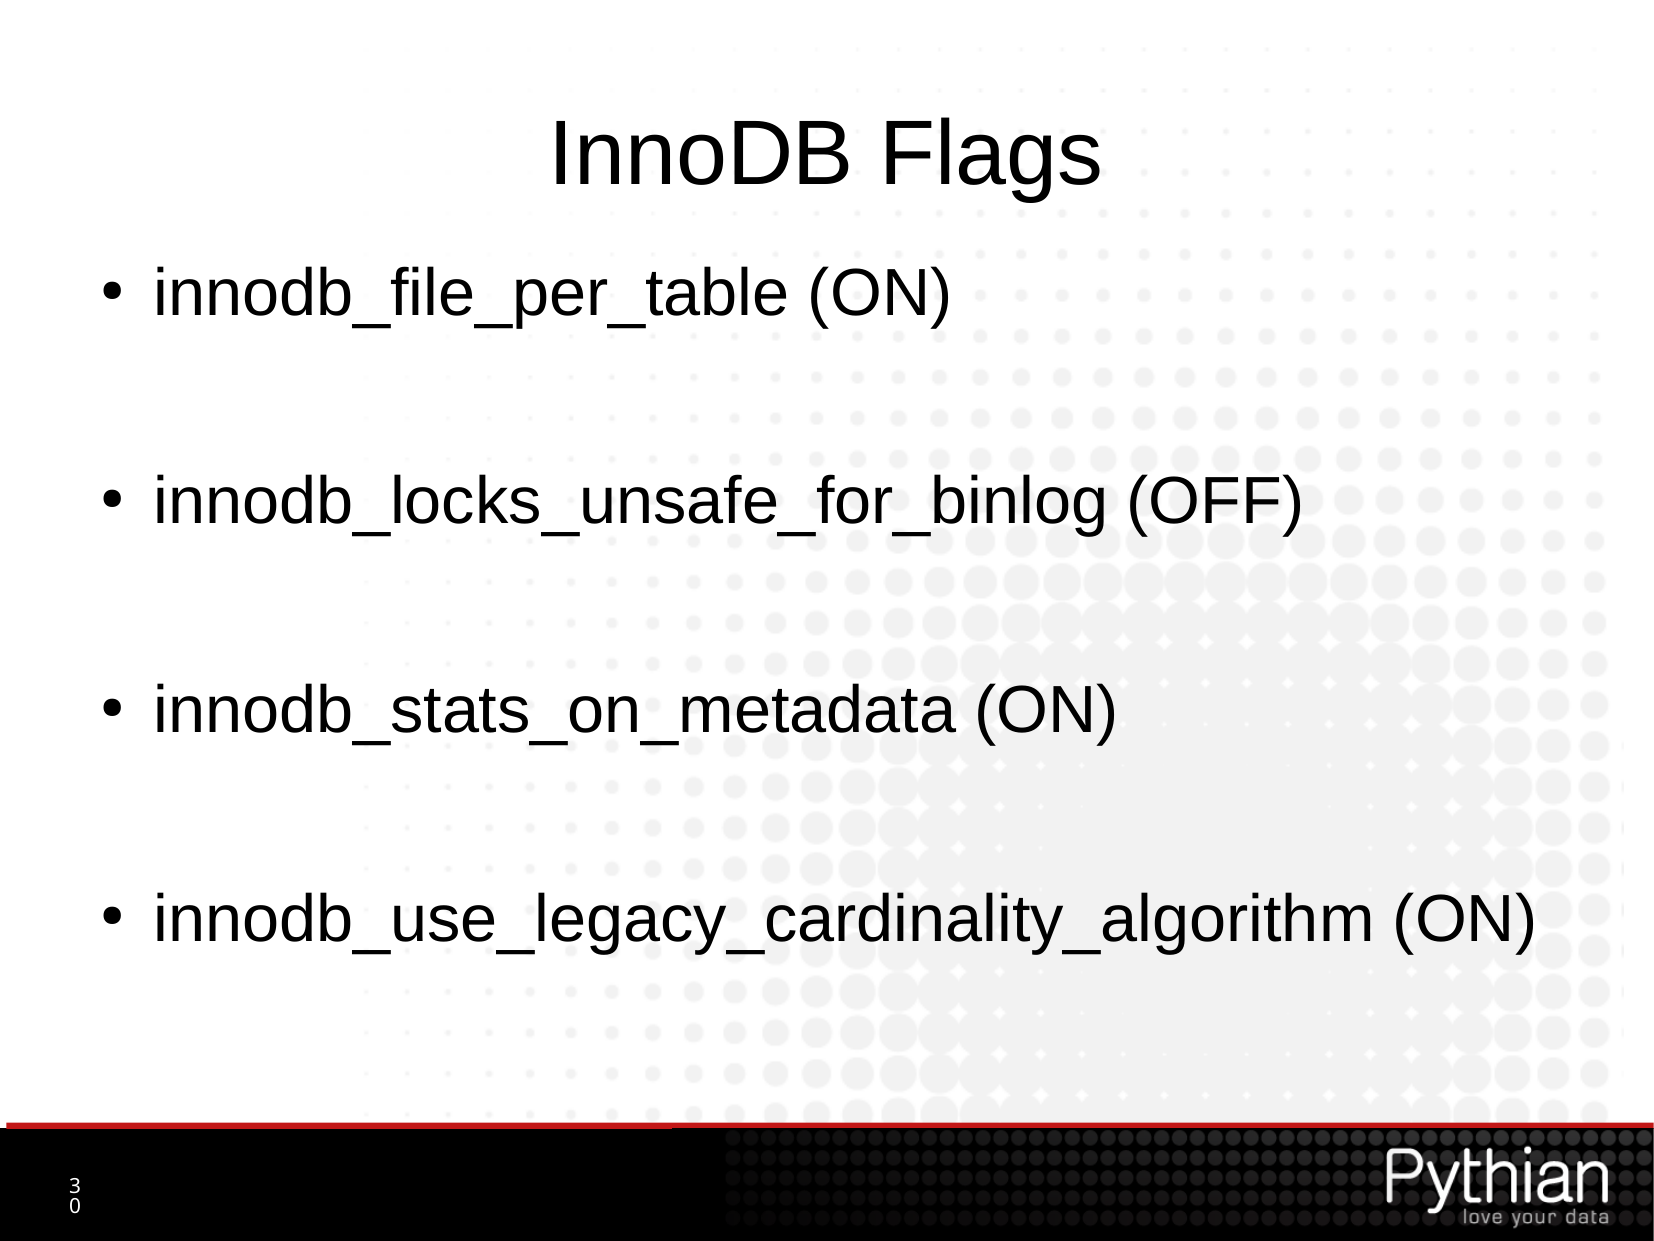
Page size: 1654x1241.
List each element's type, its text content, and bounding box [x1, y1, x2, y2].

picture [672, 1128, 1654, 1241]
title InnoDB Flags [82, 49, 1571, 254]
picture [355, 46, 1624, 1122]
list innodb_file_per_table (ON) innodb_locks_unsafe_for_binlog (OFF) innodb_stats_on_metadata (ON) innodb_use_legacy_cardinality_algorithm (ON) [82, 254, 1571, 1074]
